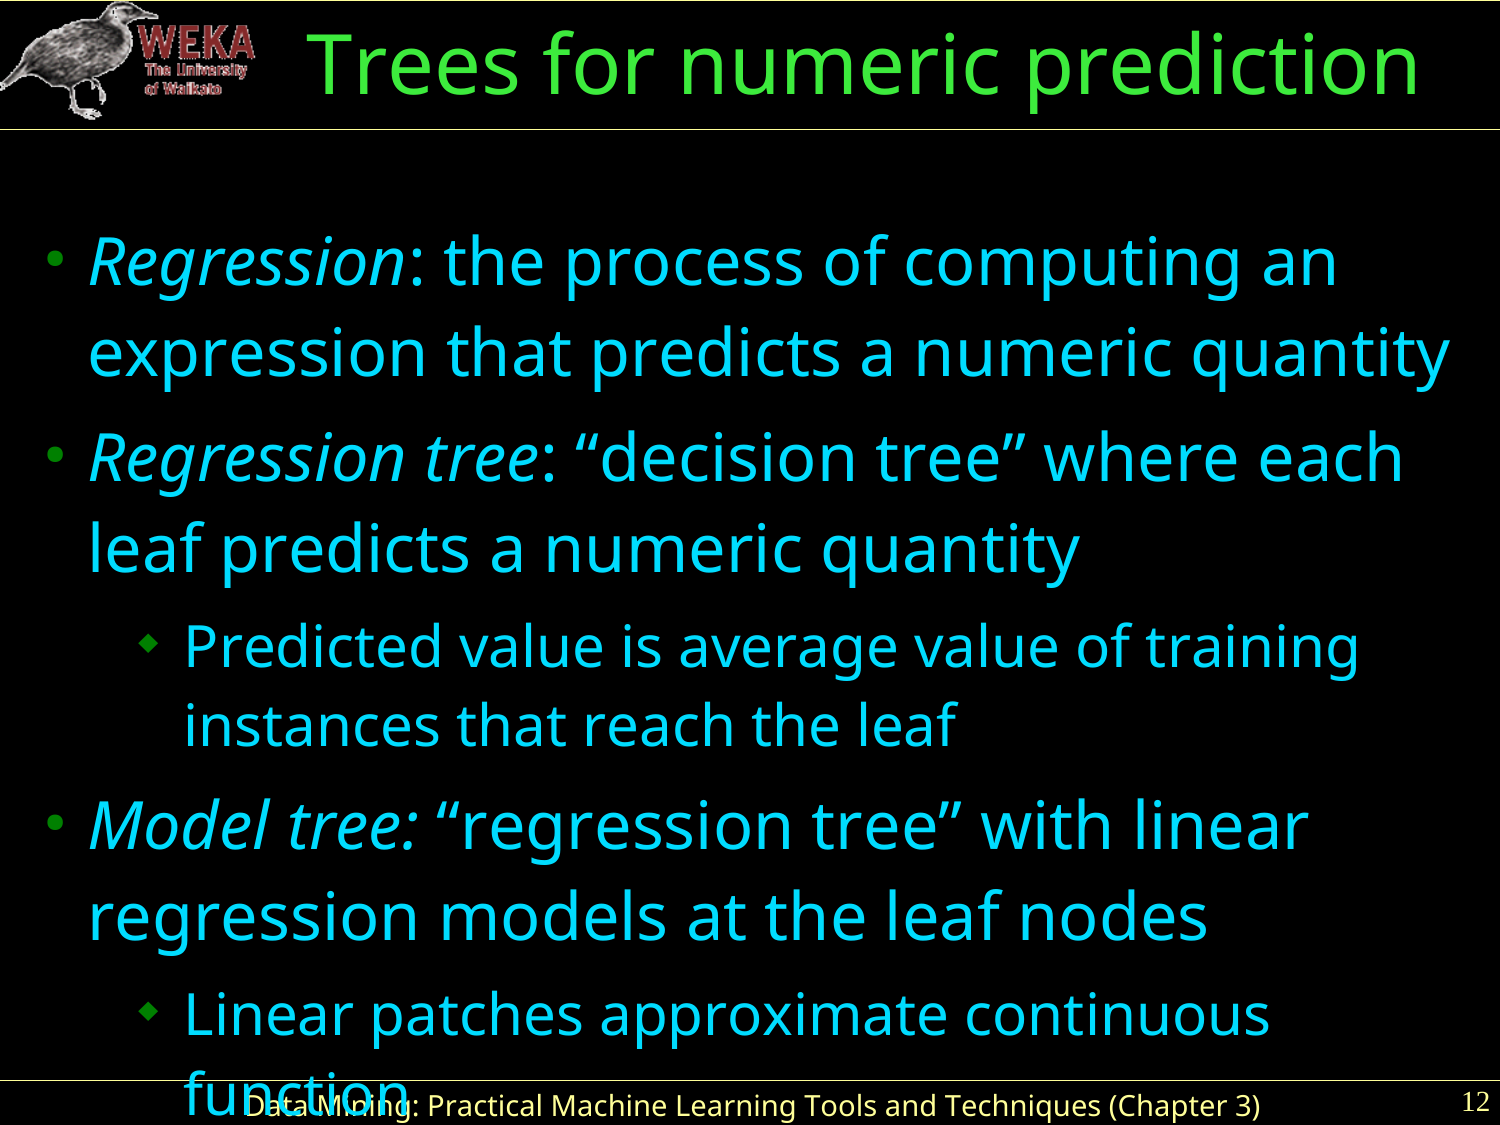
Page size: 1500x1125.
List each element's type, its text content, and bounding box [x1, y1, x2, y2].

list Regression: the process of computing an expression that predicts a numeric quantity Regression tree: “decision tree” where each leaf predicts a numeric quantity Predicted value is average value of training instances that reach the leaf Model tree: “regression tree” with linear regression models at the leaf nodes Linear patches approximate continuous function [29, 206, 1477, 958]
title Trees for numeric prediction [164, 0, 1500, 154]
picture [0, 1, 164, 129]
